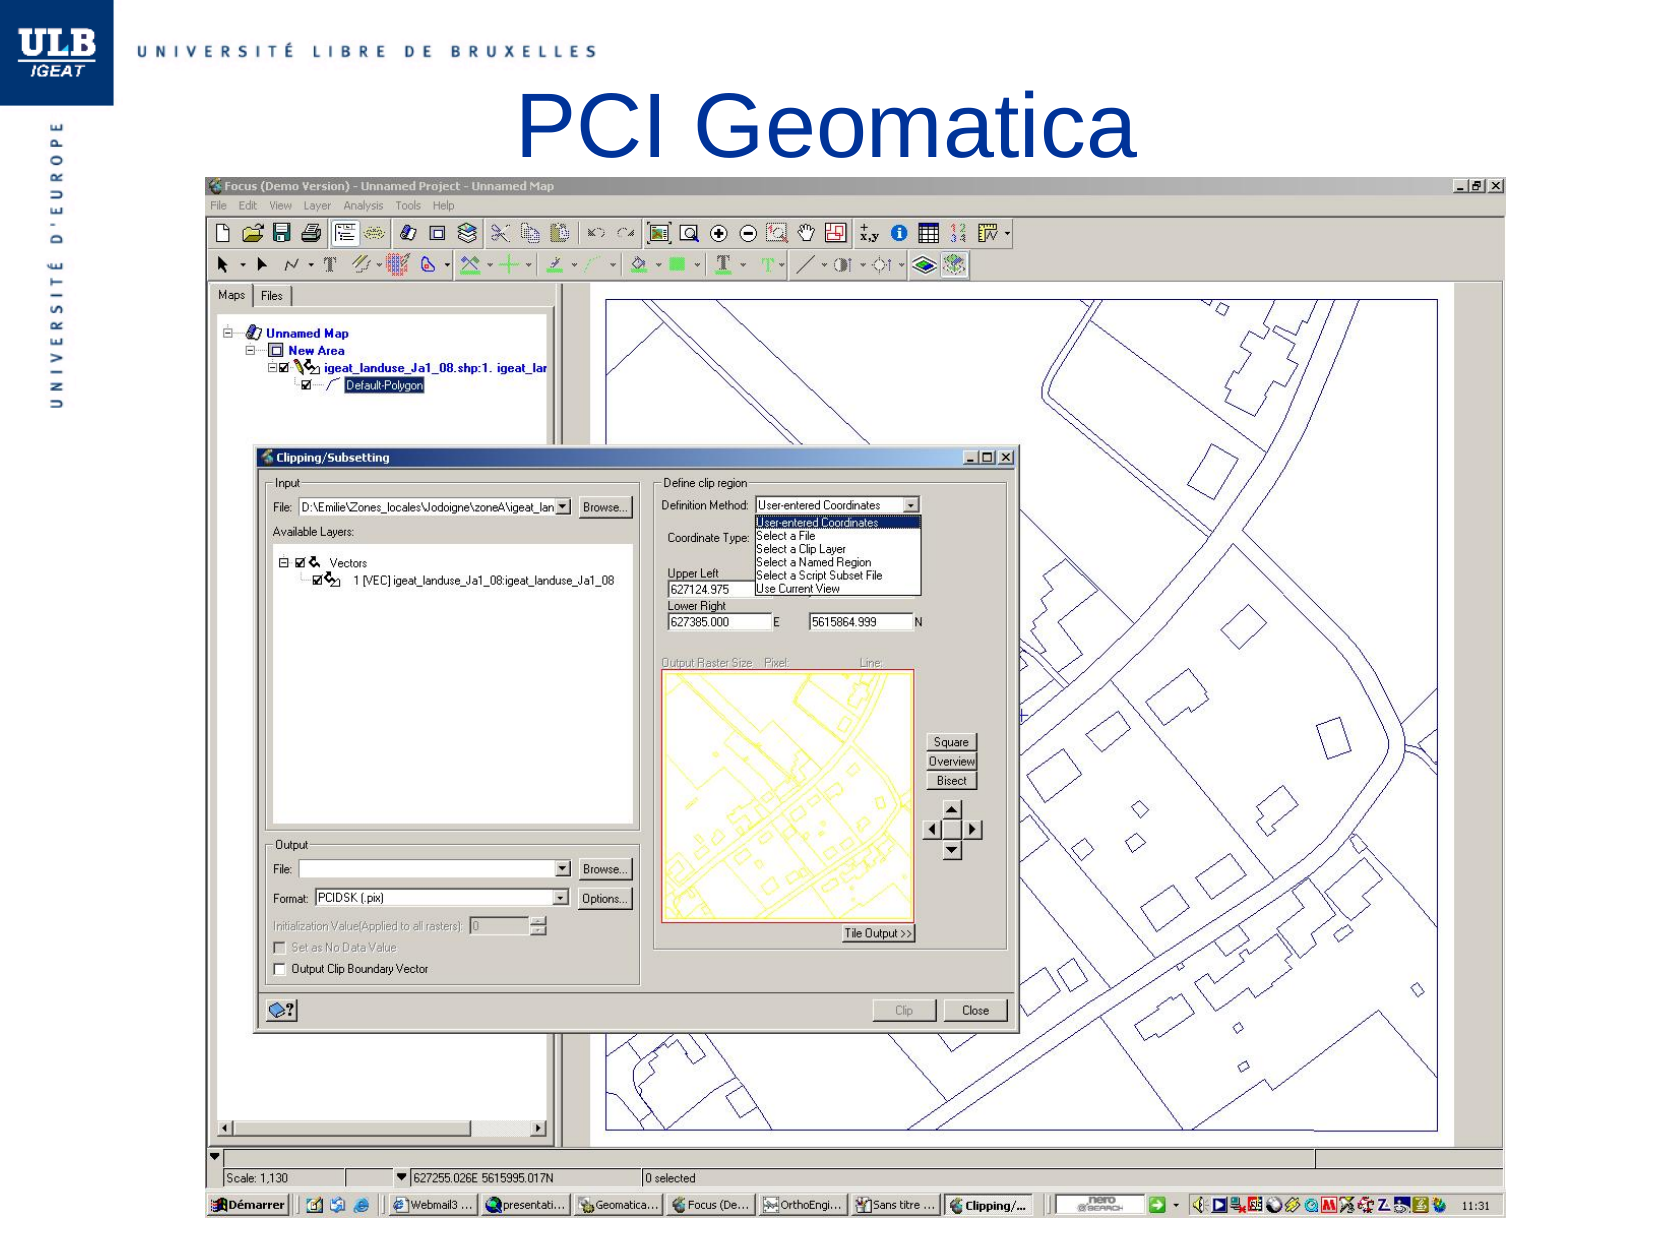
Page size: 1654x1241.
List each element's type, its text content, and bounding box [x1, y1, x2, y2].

title PCI Geomatica [82, 6, 1571, 252]
picture [0, 0, 1654, 1241]
